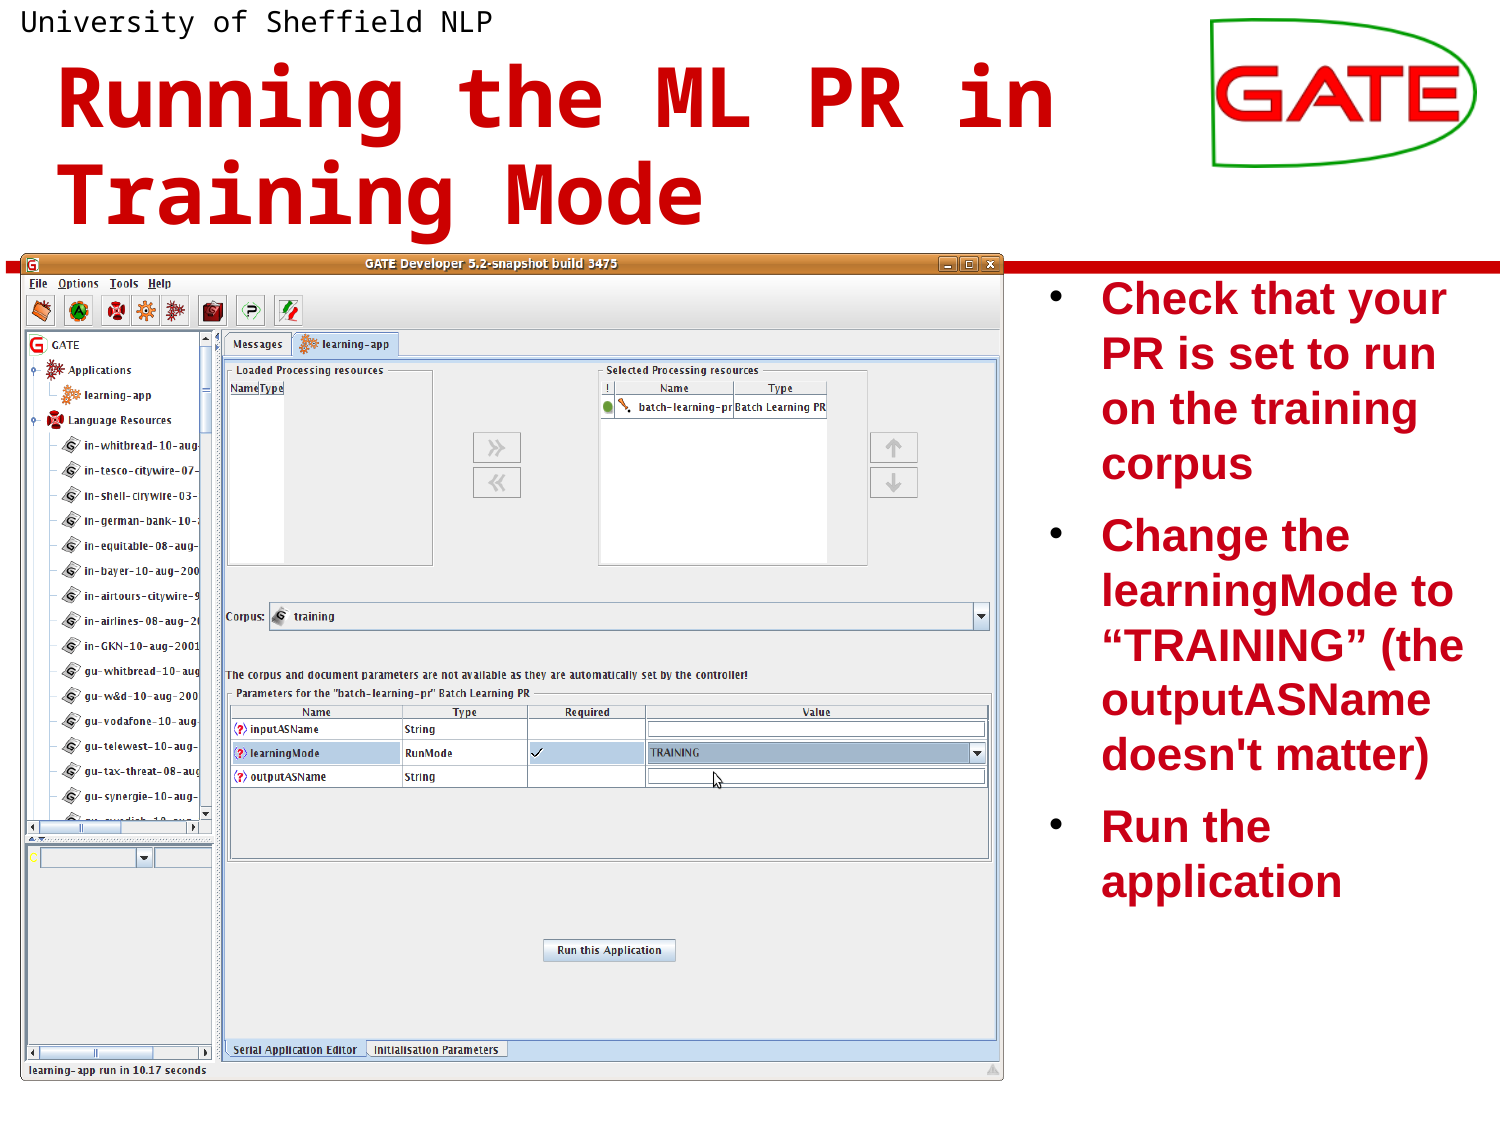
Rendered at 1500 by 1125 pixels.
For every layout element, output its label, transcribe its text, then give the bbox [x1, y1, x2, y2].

picture [20, 253, 1004, 1081]
picture [1210, 18, 1477, 168]
list Check that your PR is set to run on the training corpus Change the learningMode to “TRAINING” (the outputASName doesn't matter) Run the application [1033, 261, 1500, 1125]
title Running the ML PR in Training Mode [41, 30, 1391, 262]
